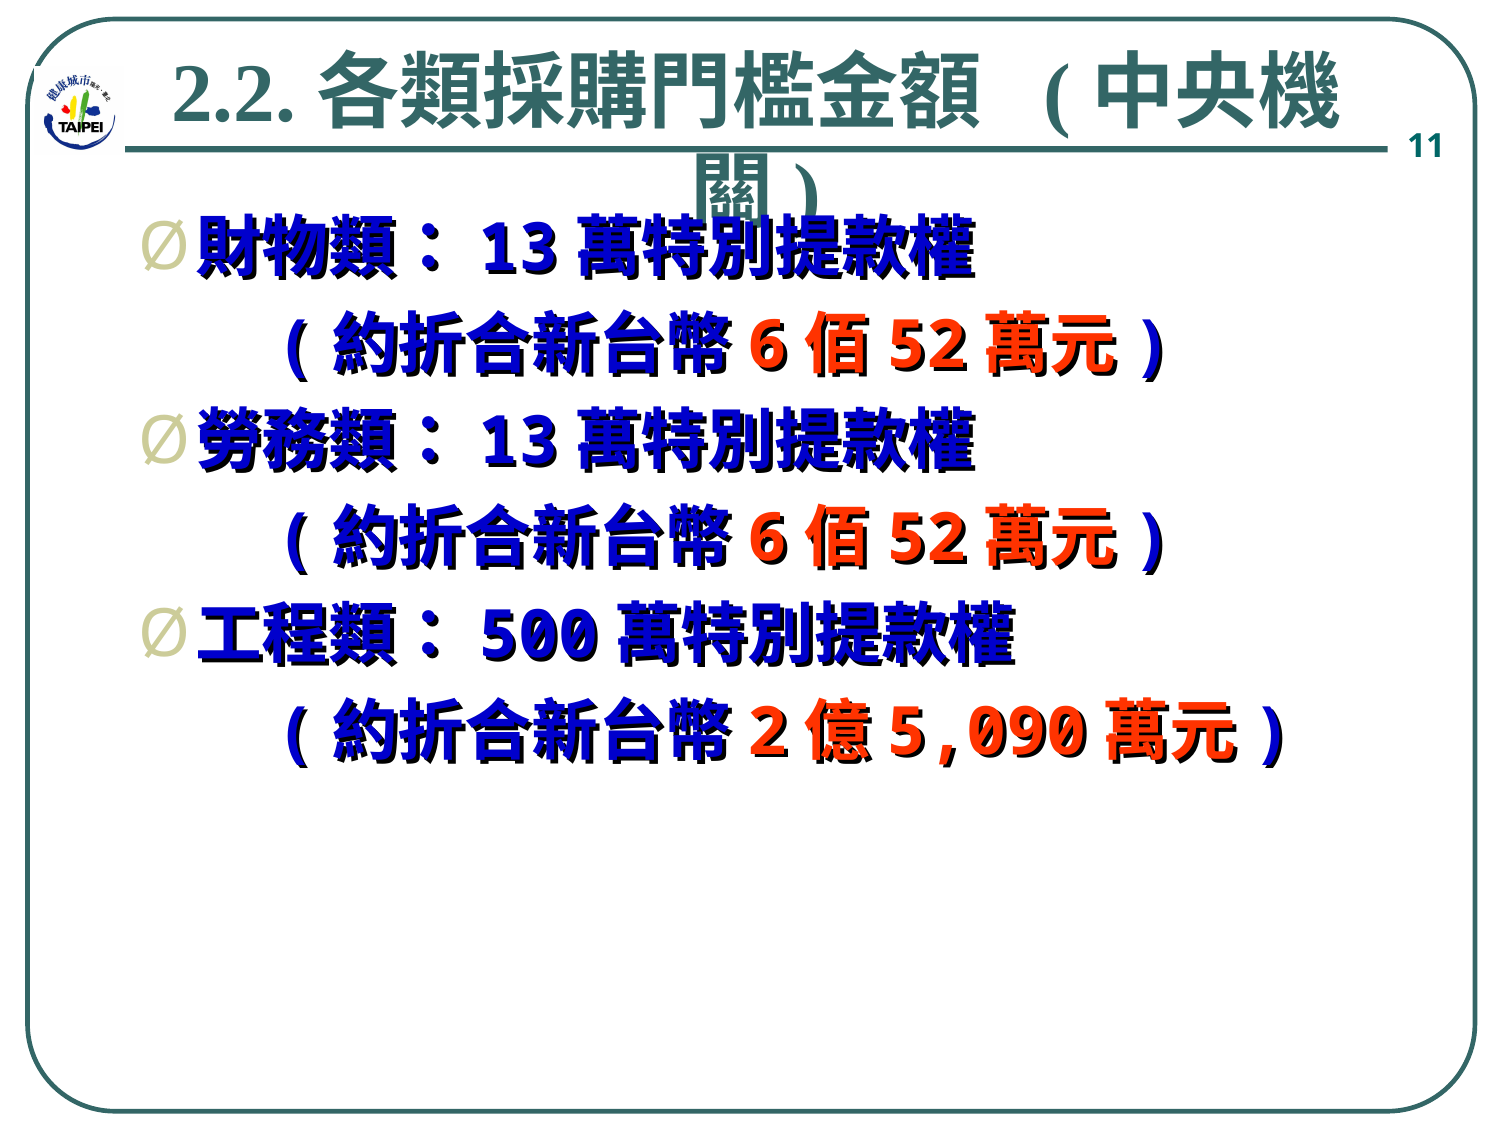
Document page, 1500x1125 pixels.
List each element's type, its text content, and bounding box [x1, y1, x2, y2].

list 財物類：13萬特別提款權 (約折合新台幣6佰52萬元) 勞務類：13萬特別提款權 (約折合新台幣6佰52萬元) 工程類：500萬特別提款權 (約折合新台幣2億5,090萬元) [123, 196, 1436, 1094]
title 2.2.各類採購門檻金額 (中央機關) [125, 31, 1388, 150]
